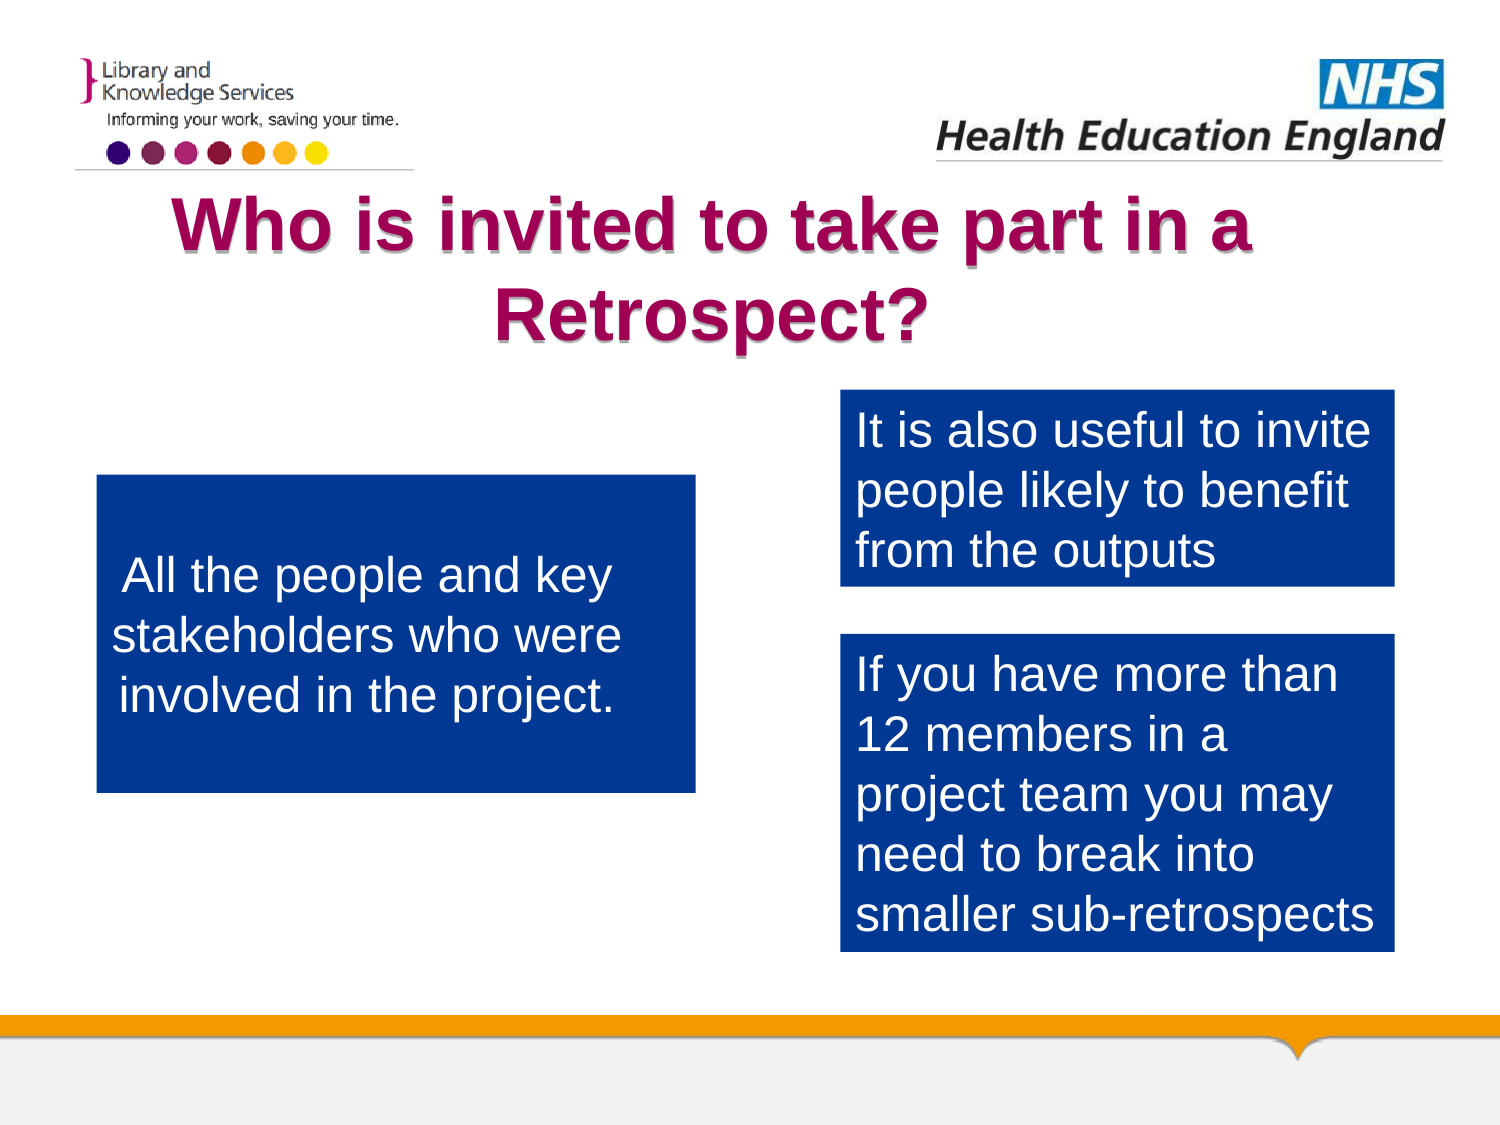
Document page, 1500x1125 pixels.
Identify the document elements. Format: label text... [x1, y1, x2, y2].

text_box All the people and key stakeholders who were involved in the project. [96, 474, 696, 793]
text_box It is also useful to invite people likely to benefit from the outputs [840, 389, 1395, 587]
text_box If you have more than 12 members in a project team you may need to break into smaller sub-retrospects [840, 633, 1395, 952]
title Who is invited to take part in a Retrospect? [75, 168, 1432, 280]
picture [75, 54, 416, 169]
